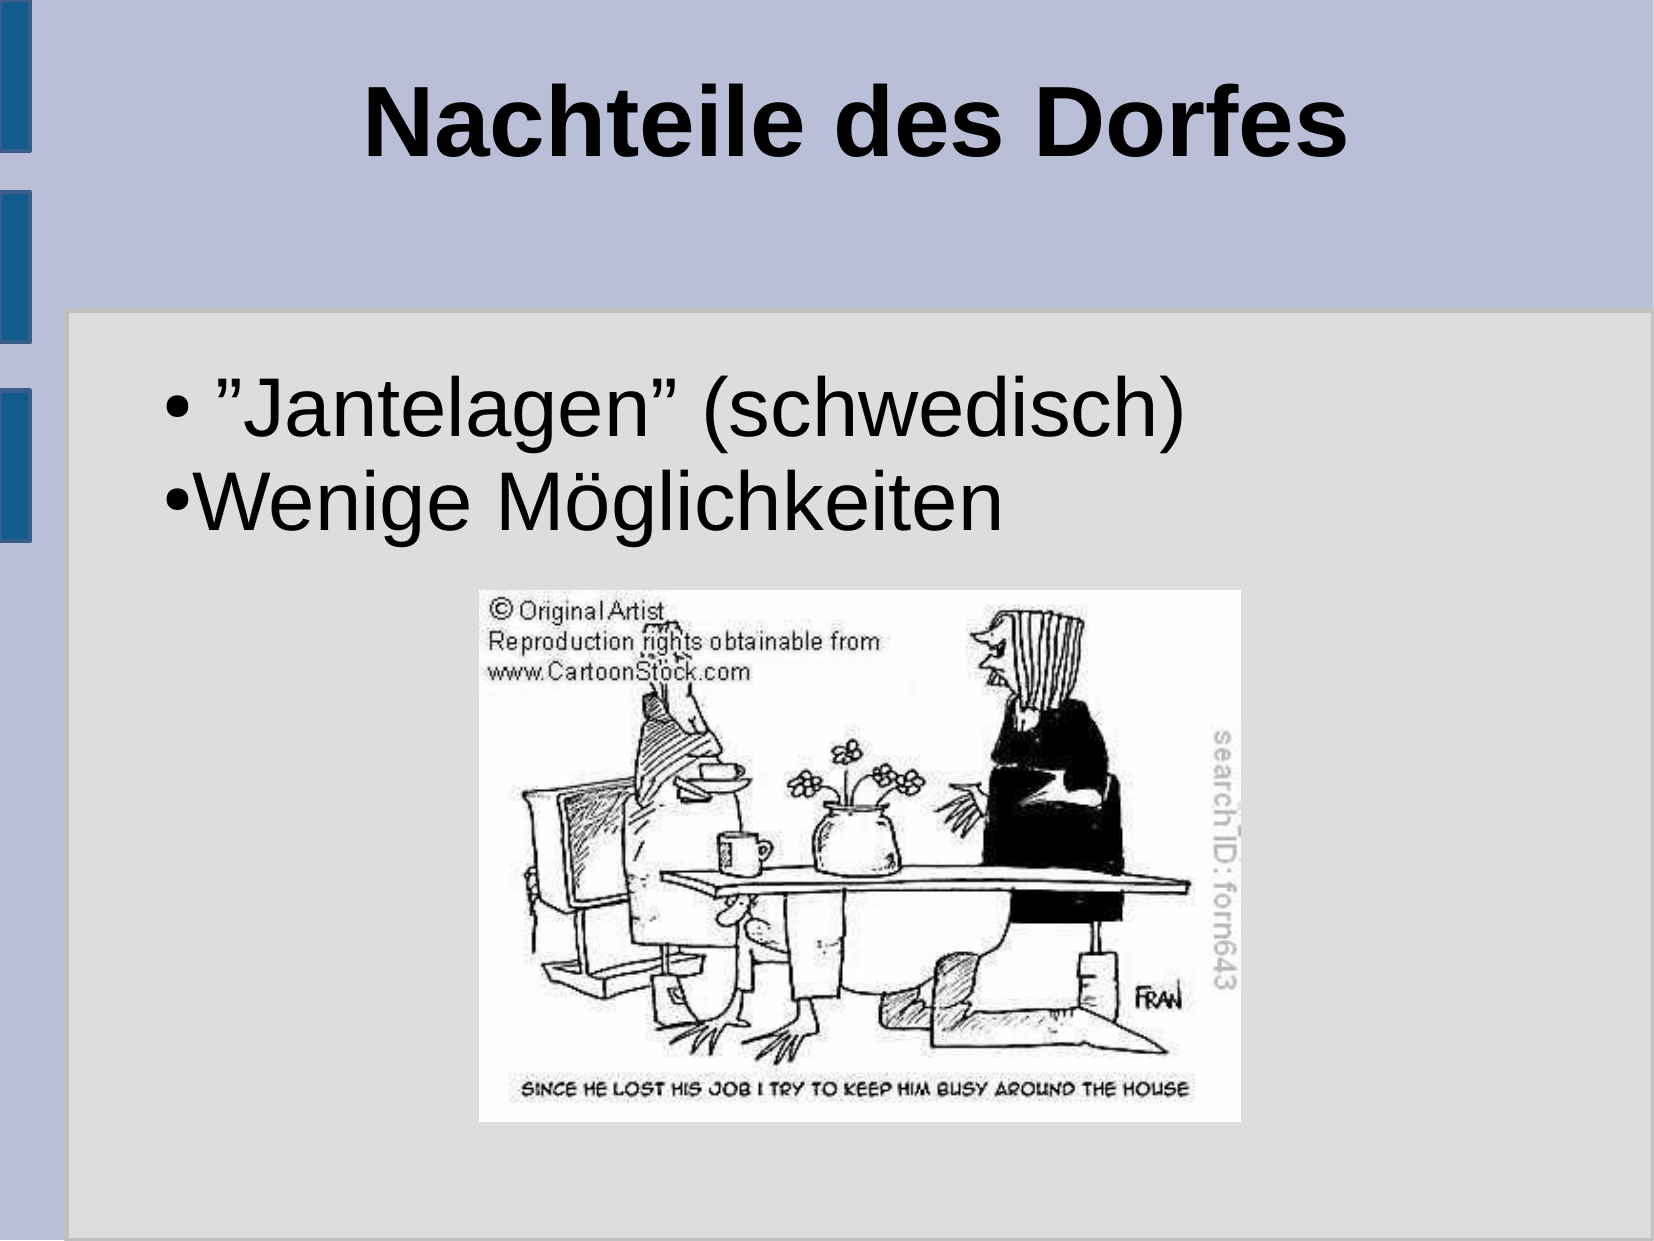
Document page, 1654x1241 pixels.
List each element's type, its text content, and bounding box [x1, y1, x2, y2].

text_box ”Jantelagen” (schwedisch) Wenige Möglichkeiten [147, 354, 1565, 563]
text_box Nachteile des Dorfes [147, 59, 1565, 186]
picture [479, 590, 1241, 1123]
